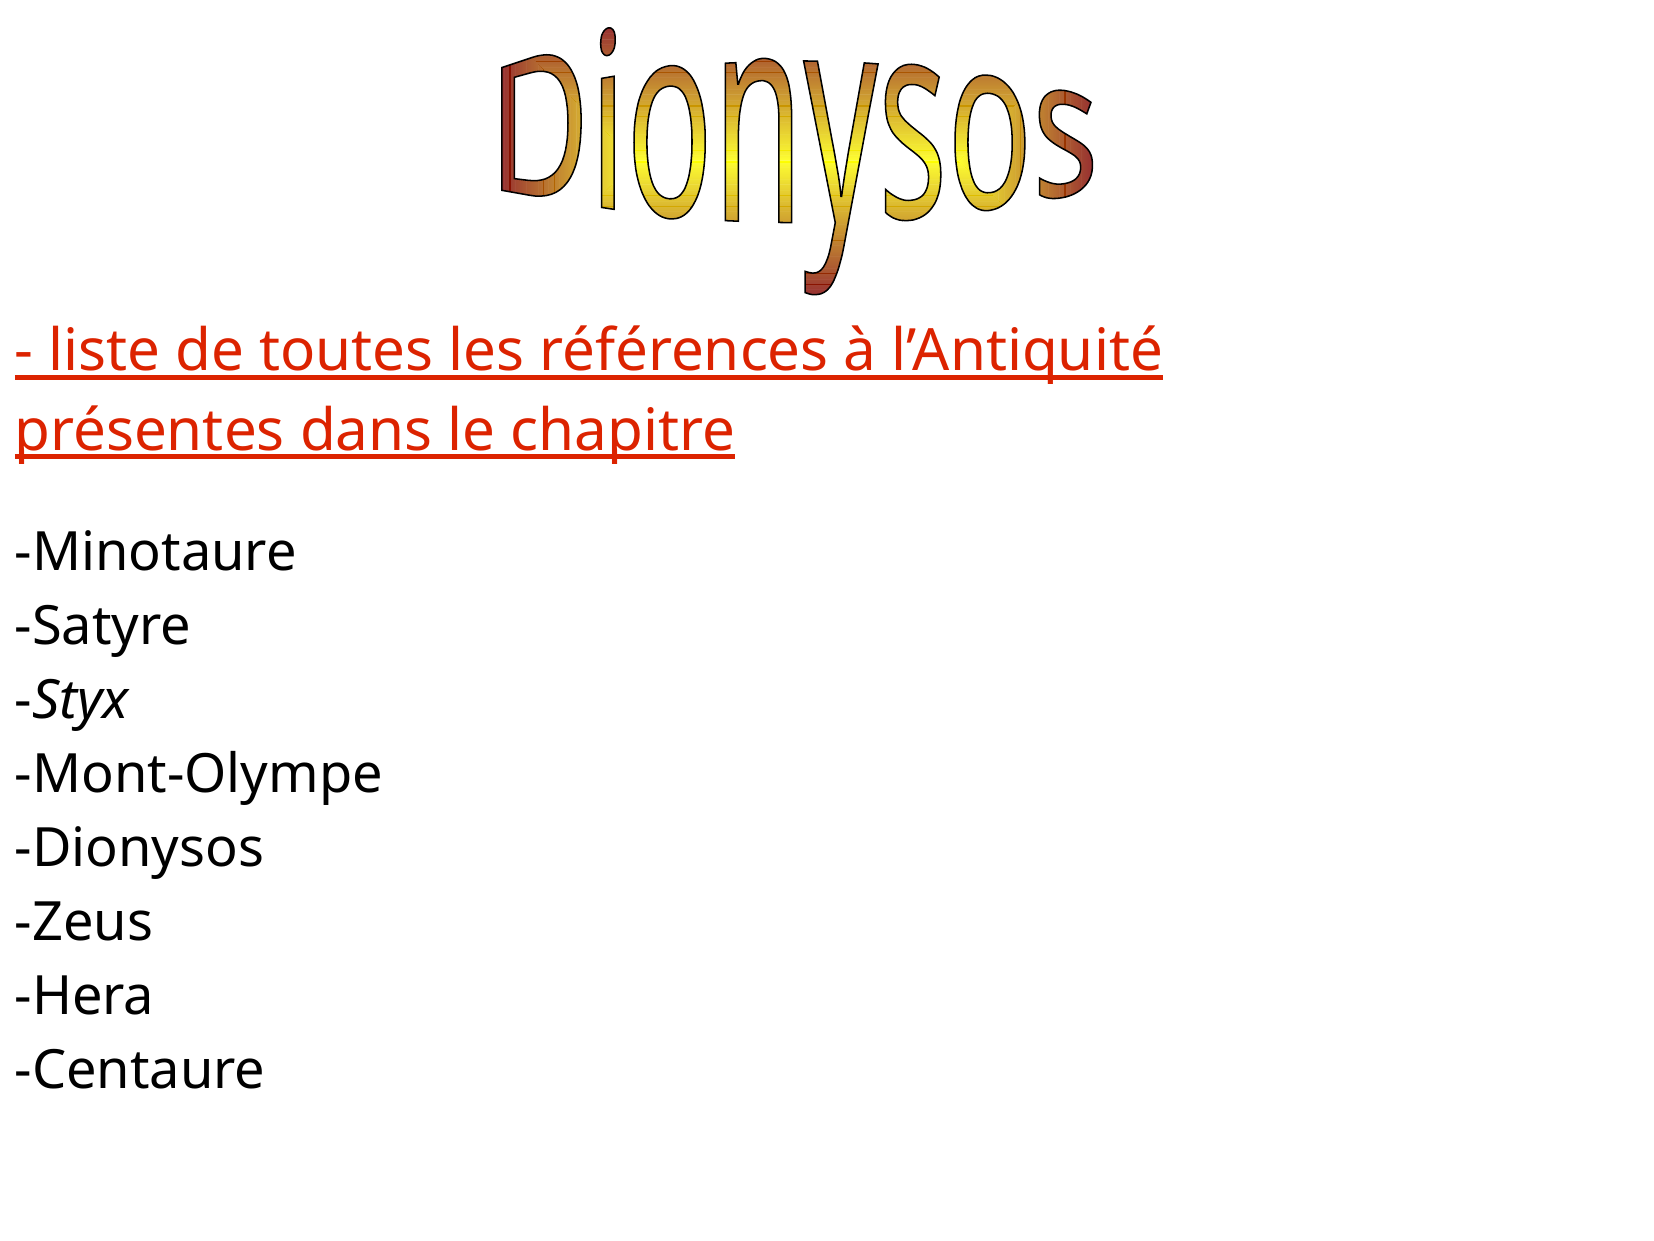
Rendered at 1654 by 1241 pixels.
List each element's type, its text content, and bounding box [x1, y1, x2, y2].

text_box Dionysos [600, 27, 616, 56]
text_box Dionysos [885, 64, 941, 221]
text_box Dionysos [601, 76, 615, 210]
text_box - liste de toutes les références à l’Antiquité présentes dans le chapitre [0, 301, 1418, 479]
text_box -Minotaure -Satyre -Styx -Mont-Olympe -Dionysos -Zeus -Hera -Centaure [0, 505, 1477, 1125]
text_box Dionysos [501, 54, 582, 197]
text_box Dionysos [725, 58, 792, 223]
text_box Dionysos [1039, 90, 1093, 199]
text_box Dionysos [634, 65, 706, 219]
text_box Dionysos [803, 60, 879, 295]
text_box Dionysos [955, 75, 1025, 211]
